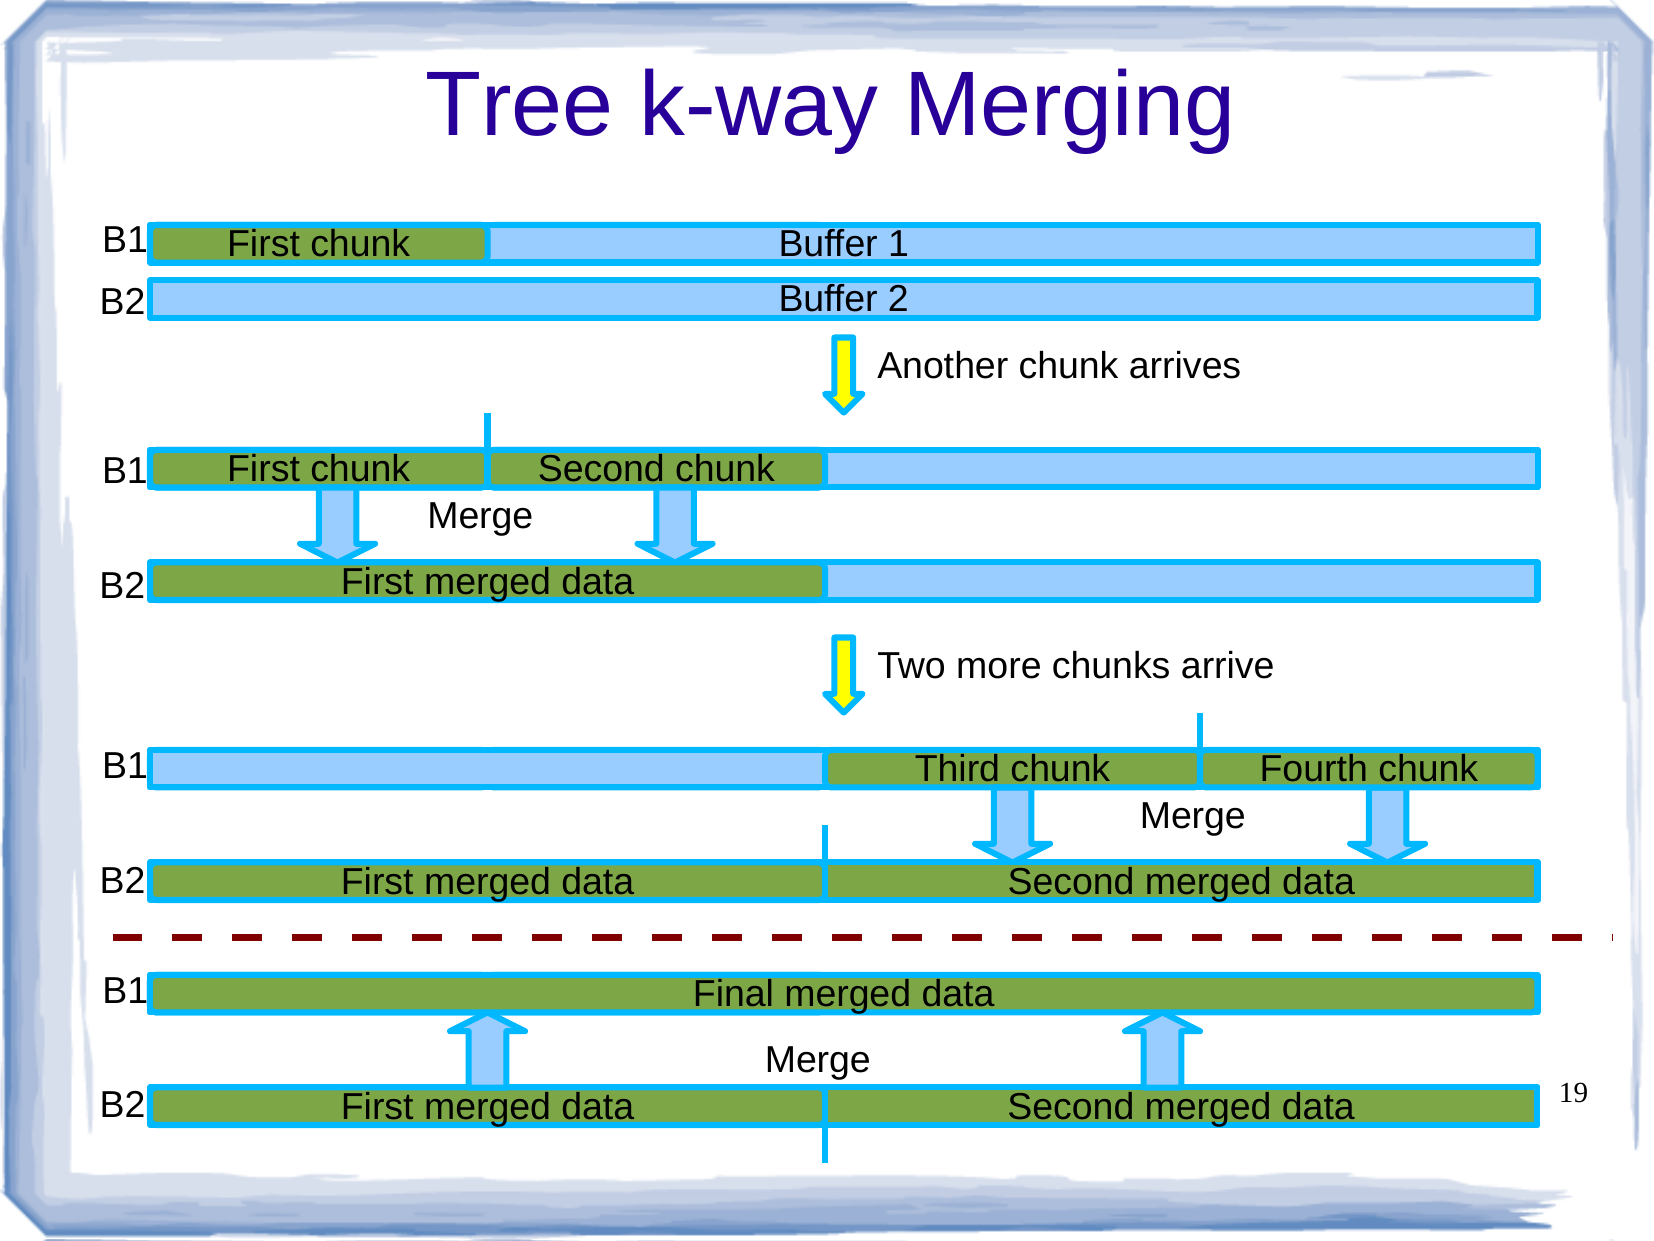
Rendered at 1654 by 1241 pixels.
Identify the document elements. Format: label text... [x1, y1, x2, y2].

text_box Second merged data [824, 1087, 1538, 1125]
text_box First merged data [161, 862, 825, 901]
text_box [821, 562, 1538, 600]
text_box [450, 1012, 526, 1088]
text_box B1 [87, 441, 163, 499]
text_box [825, 637, 862, 713]
text_box B2 [84, 556, 161, 614]
text_box Buffer 1 [484, 225, 1538, 263]
text_box [820, 449, 1538, 532]
text_box Buffer 2 [161, 280, 1538, 318]
text_box [163, 749, 830, 788]
text_box B1 [87, 961, 163, 1019]
text_box Merge [750, 1030, 976, 1088]
text_box Merge [1125, 787, 1313, 845]
text_box B1 [87, 737, 163, 795]
text_box Final merged data [163, 974, 1538, 1013]
text_box [1350, 788, 1426, 862]
text_box Second merged data [825, 862, 1538, 900]
text_box [637, 487, 713, 562]
text_box [300, 487, 376, 562]
text_box First chunk [163, 449, 484, 488]
text_box [1125, 1012, 1201, 1088]
text_box B2 [84, 273, 161, 331]
text_box Another chunk arrives [862, 337, 1276, 395]
text_box B2 [84, 852, 161, 909]
text_box Third chunk [825, 749, 1200, 788]
text_box [975, 787, 1051, 862]
text_box Merge [412, 487, 601, 545]
text_box Two more chunks arrive [862, 637, 1313, 695]
text_box B1 [87, 211, 163, 269]
text_box [825, 337, 862, 413]
text_box First merged data [161, 1087, 824, 1126]
text_box First merged data [161, 562, 826, 601]
text_box B2 [84, 1076, 161, 1134]
text_box First chunk [163, 225, 488, 263]
title Tree k-way Merging [86, 0, 1576, 208]
picture [0, 0, 1654, 1241]
text_box Second chunk [491, 449, 826, 488]
text_box Fourth chunk [1200, 749, 1538, 788]
